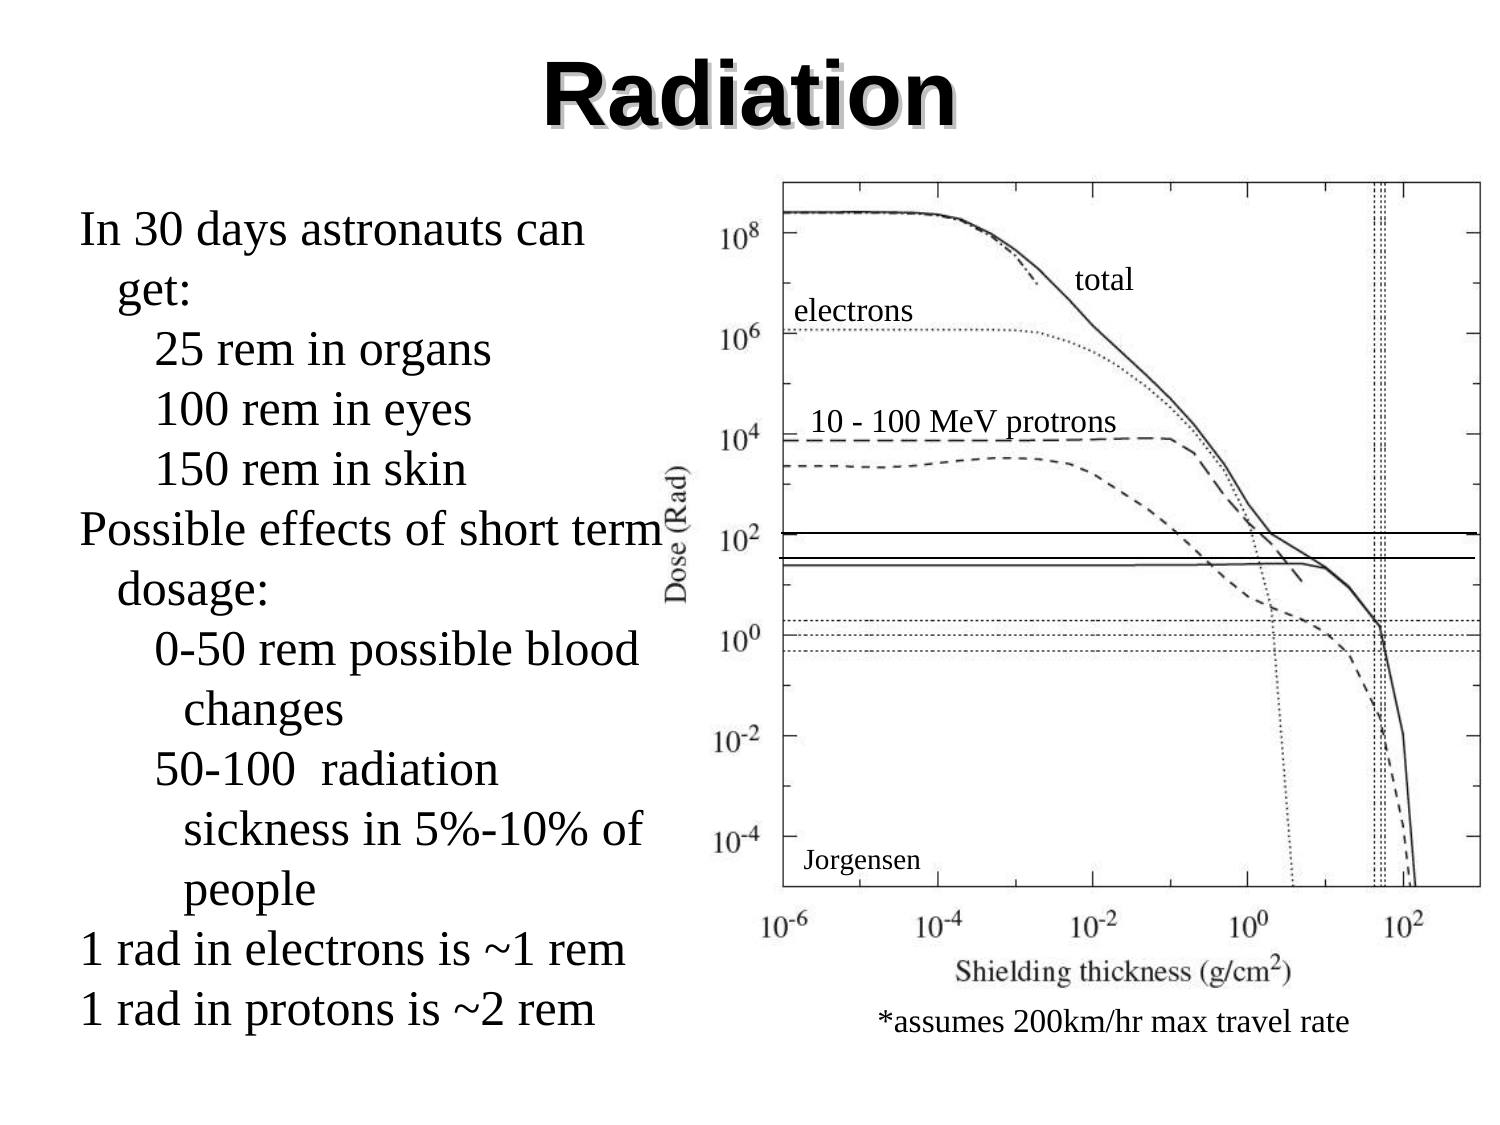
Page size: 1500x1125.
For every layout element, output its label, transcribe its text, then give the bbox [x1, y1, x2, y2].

text_box In 30 days astronauts can get: 25 rem in organs 100 rem in eyes 150 rem in skin Possible effects of short term dosage: 0-50 rem possible blood changes 50-100 radiation sickness in 5%-10% of people 1 rad in electrons is ~1 rem 1 rad in protons is ~2 rem [64, 187, 680, 1125]
picture [680, 174, 1489, 992]
text_box *assumes 200km/hr max travel rate [862, 991, 1366, 1047]
title Radiation [112, 0, 1388, 188]
text_box total [1060, 249, 1150, 306]
text_box Jorgensen [788, 832, 937, 884]
text_box 10 - 100 MeV protrons [795, 391, 1133, 447]
text_box electrons [778, 280, 929, 337]
